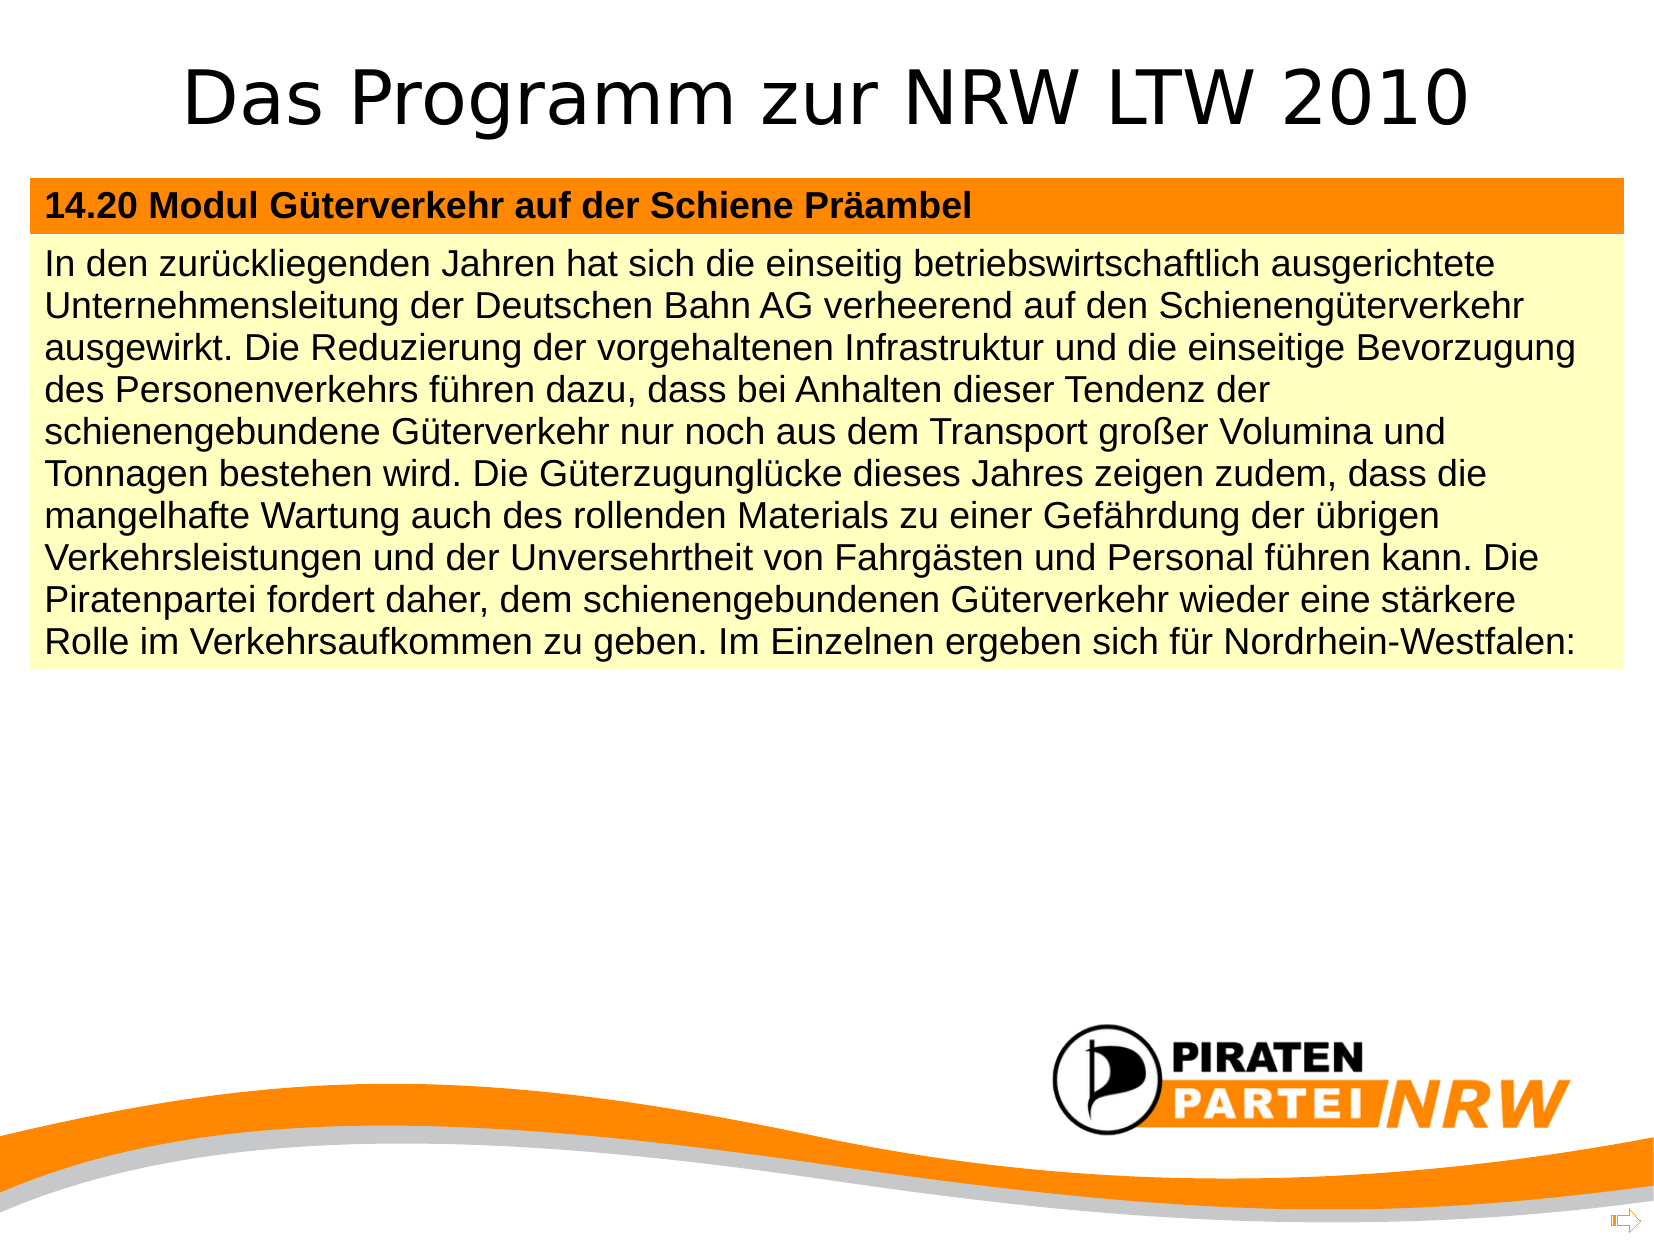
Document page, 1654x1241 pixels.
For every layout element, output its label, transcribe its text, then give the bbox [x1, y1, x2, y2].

table_cell In den zurückliegenden Jahren hat sich die einseitig betriebswirtschaftlich ausgerichtete Unternehmensleitung der Deutschen Bahn AG verheerend auf den Schienengüterverkehr ausgewirkt. Die Reduzierung der vorgehaltenen Infrastruktur und die einseitige Bevorzugung des Personenverkehrs führen dazu, dass bei Anhalten dieser Tendenz der schienengebundene Güterverkehr nur noch aus dem Transport großer Volumina und Tonnagen bestehen wird. Die Güterzugunglücke dieses Jahres zeigen zudem, dass die mangelhafte Wartung auch des rollenden Materials zu einer Gefährdung der übrigen Verkehrsleistungen und der Unversehrtheit von Fahrgästen und Personal führen kann. Die Piratenpartei fordert daher, dem schienengebundenen Güterverkehr wieder eine stärkere Rolle im Verkehrsaufkommen zu geben. Im Einzelnen ergeben sich für Nordrhein-Westfalen: [30, 235, 1624, 670]
table_header 14.20 Modul Güterverkehr auf der Schiene Präambel [30, 178, 1624, 234]
picture [1045, 1021, 1579, 1140]
title Das Programm zur NRW LTW 2010 [82, 54, 1571, 143]
